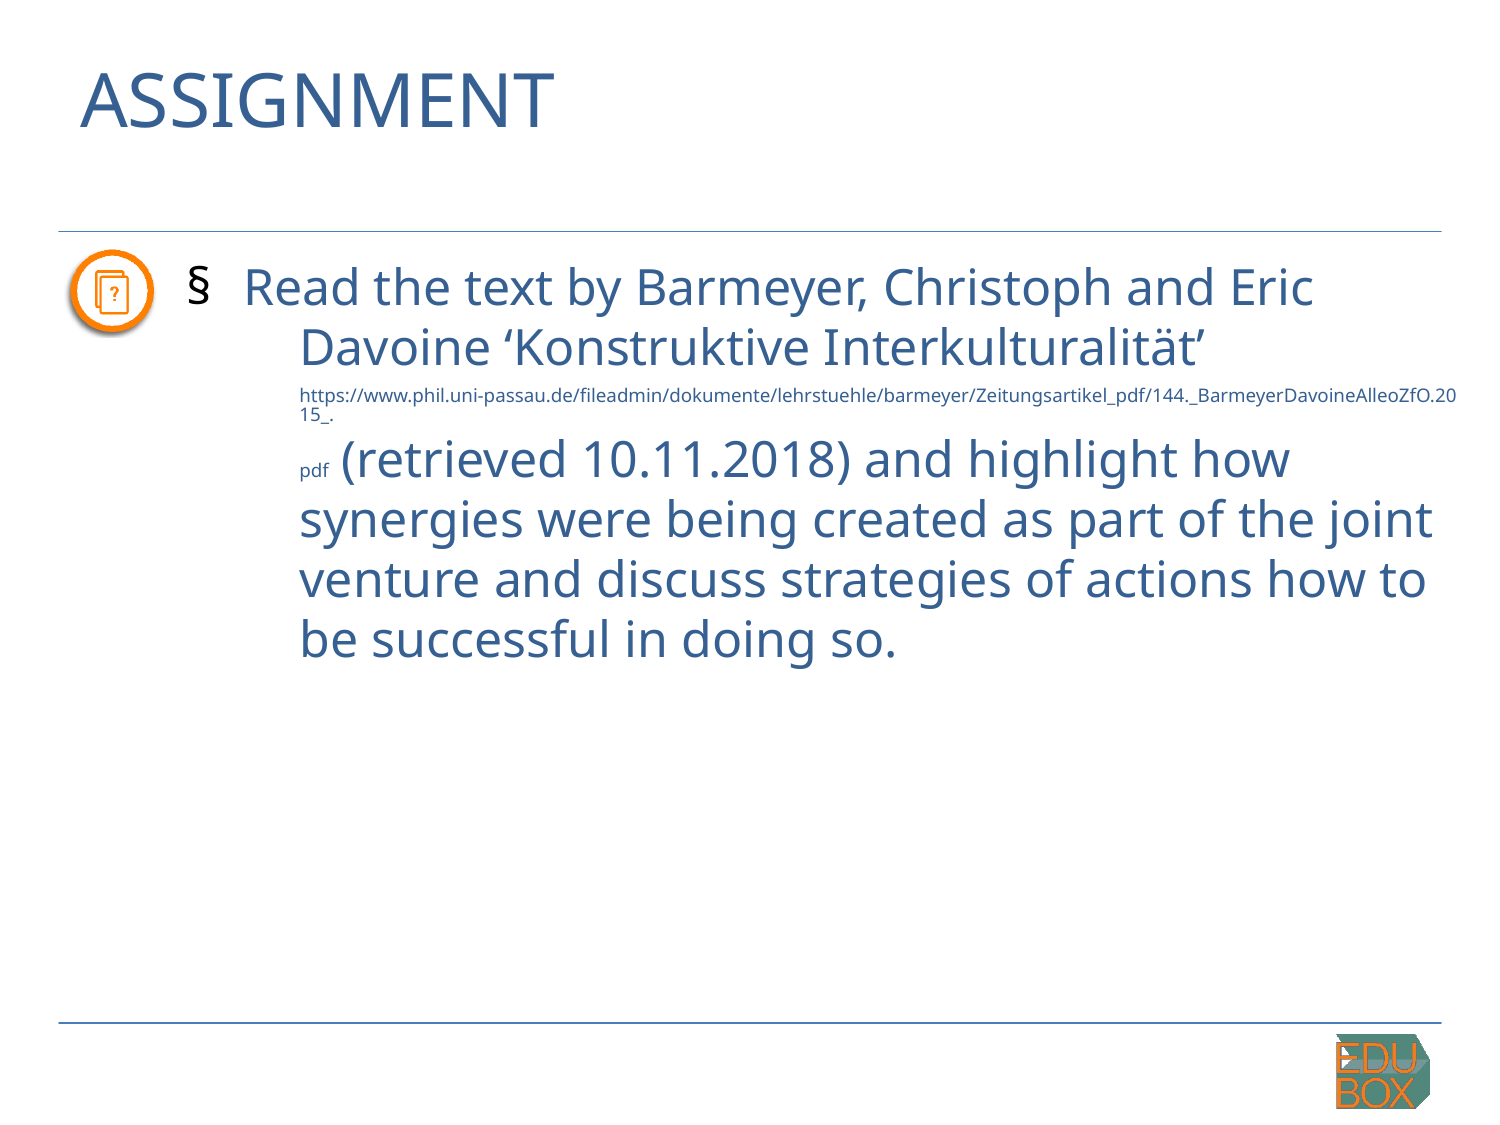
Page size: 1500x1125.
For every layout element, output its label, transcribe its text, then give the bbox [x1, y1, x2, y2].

title ASSIGNMENT [64, 42, 1500, 153]
list Read the text by Barmeyer, Christoph and Eric Davoine ‘Konstruktive Interkulturalität’ https://www.phil.uni-passau.de/fileadmin/dokumente/lehrstuehle/barmeyer/Zeitungsartikel_pdf/144._BarmeyerDavoineAlleoZfO.2015_.pdf (retrieved 10.11.2018) and highlight how synergies were being created as part of the joint venture and discuss strategies of actions how to be successful in doing so. [171, 247, 1475, 998]
picture [64, 243, 160, 339]
picture [1328, 1028, 1437, 1114]
